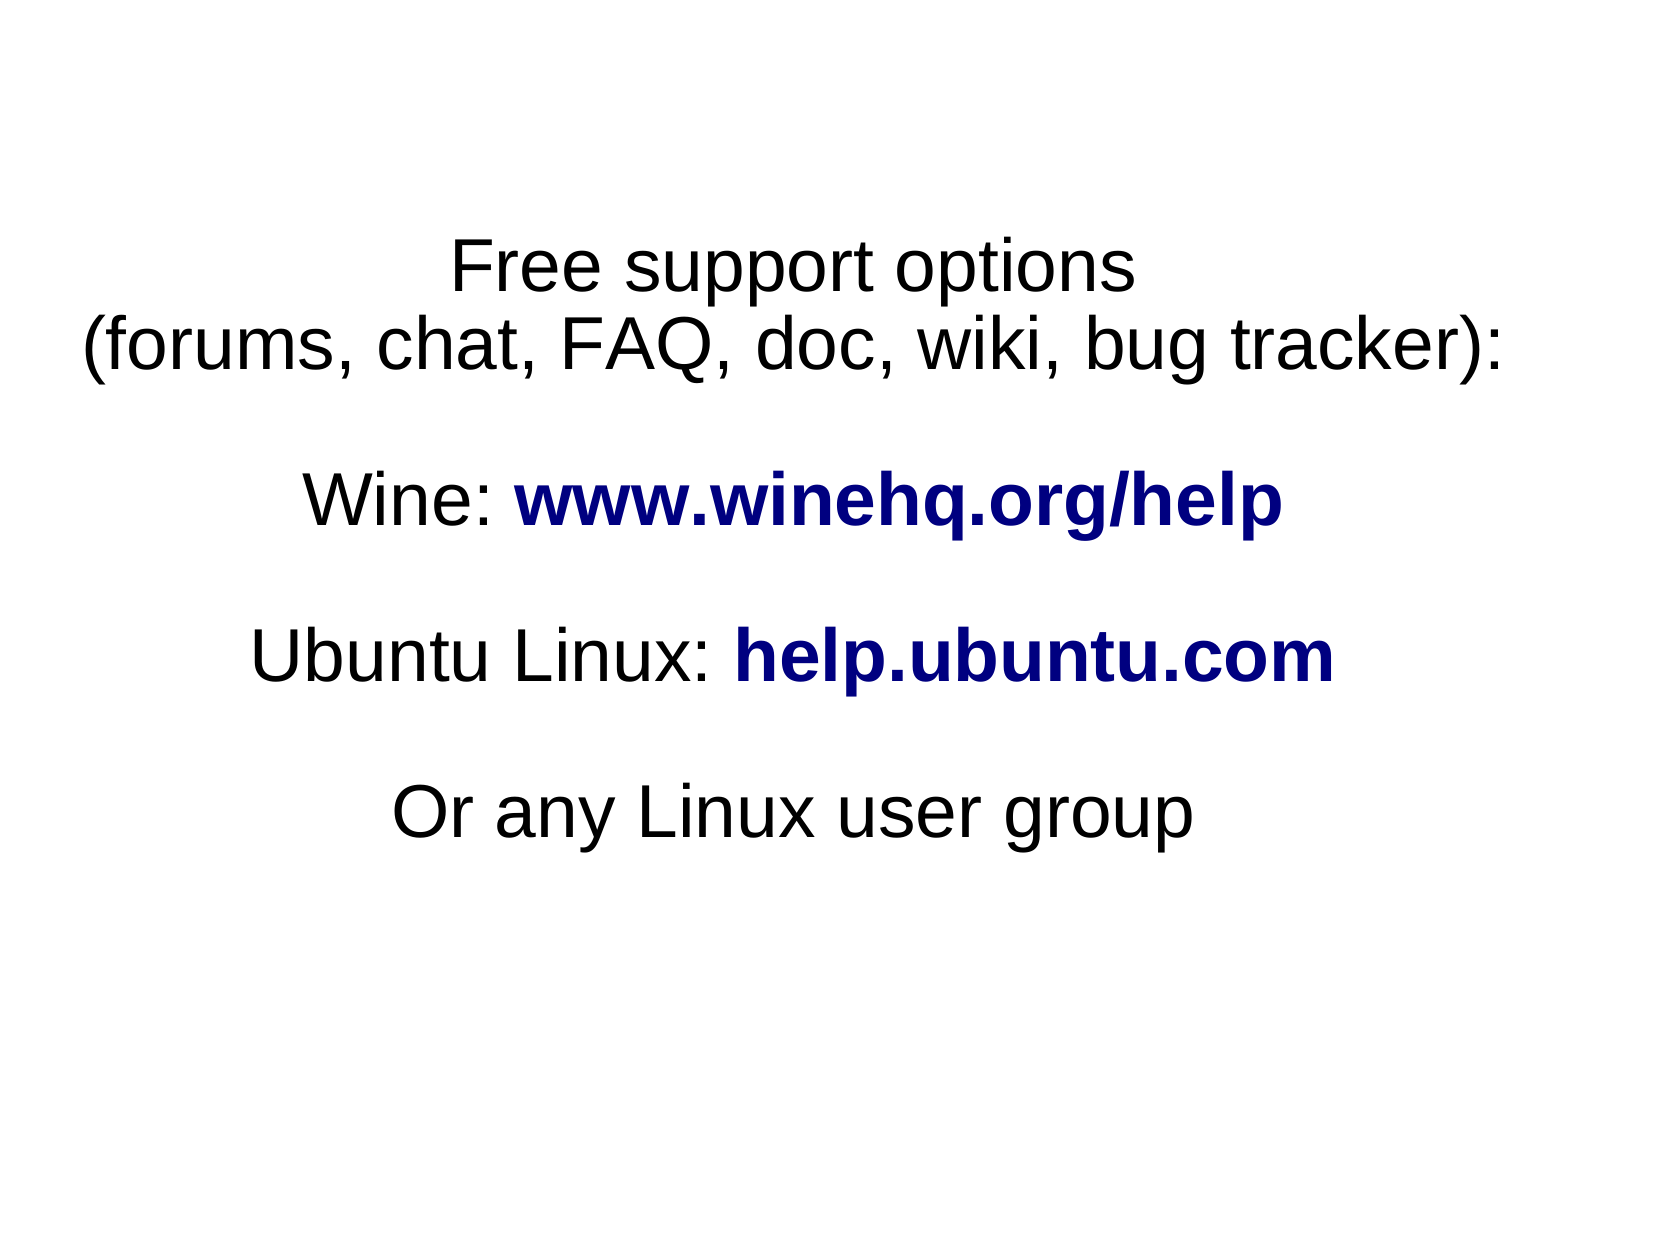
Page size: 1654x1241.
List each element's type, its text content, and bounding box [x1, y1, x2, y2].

title Free support options (forums, chat, FAQ, doc, wiki, bug tracker): Wine: www.winehq.org/help Ubuntu Linux: help.ubuntu.com Or any Linux user group [49, 226, 1538, 857]
